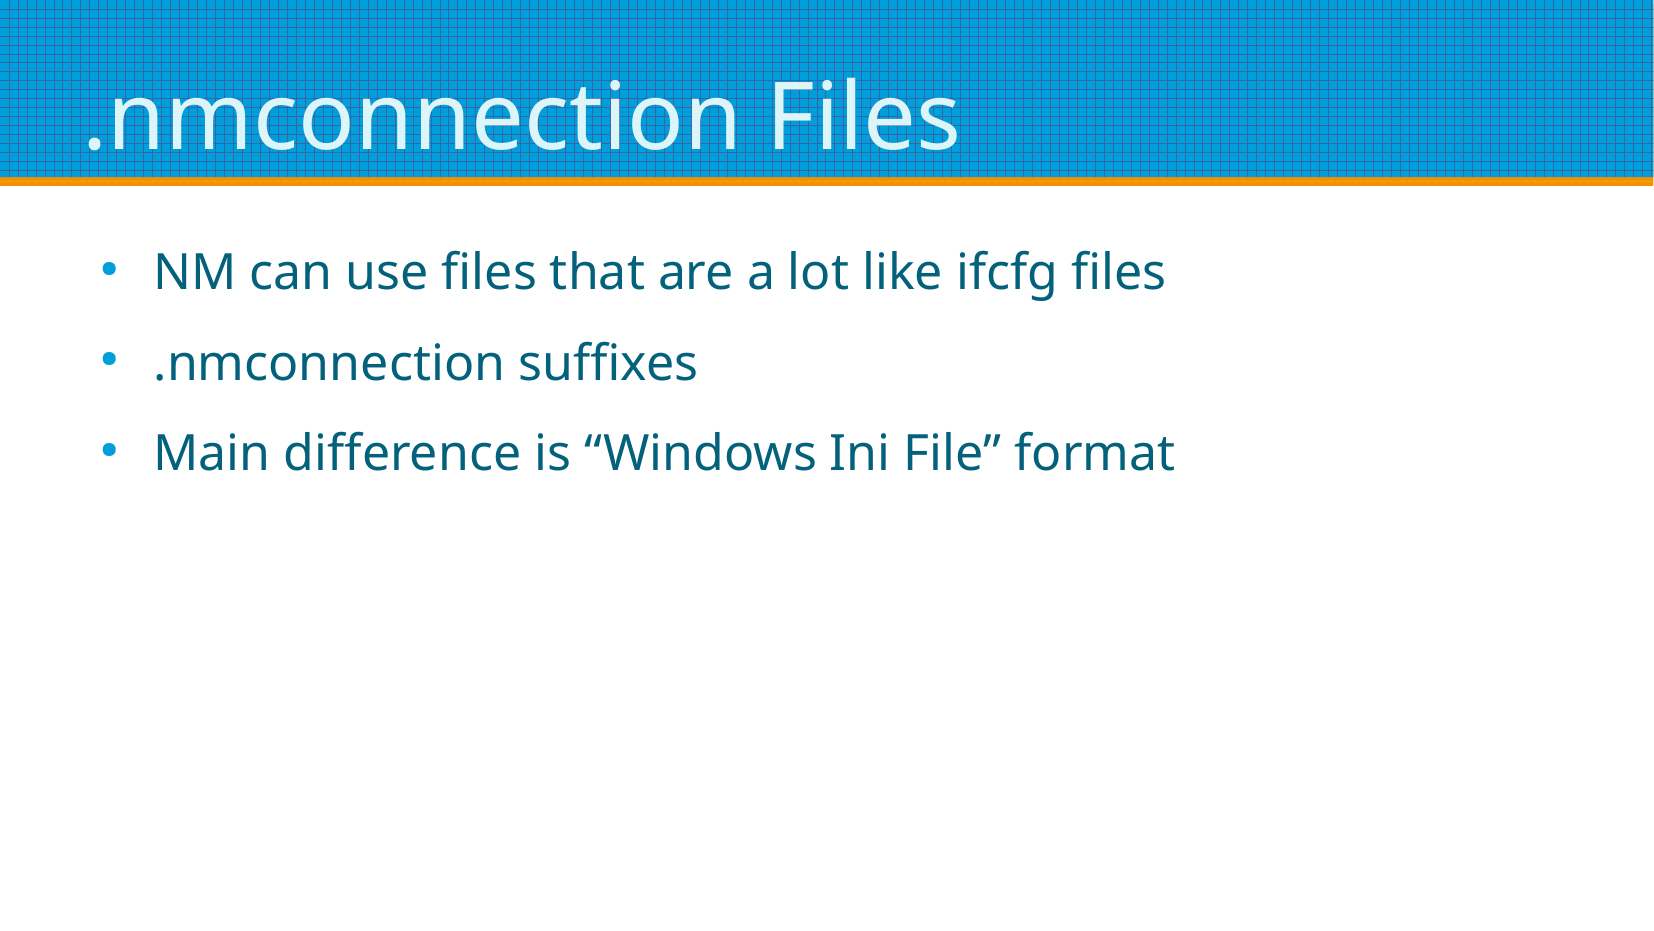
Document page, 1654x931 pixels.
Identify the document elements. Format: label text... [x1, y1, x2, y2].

title .nmconnection Files [82, 14, 1571, 178]
list NM can use files that are a lot like ifcfg files .nmconnection suffixes Main difference is “Windows Ini File” format [82, 236, 1571, 813]
